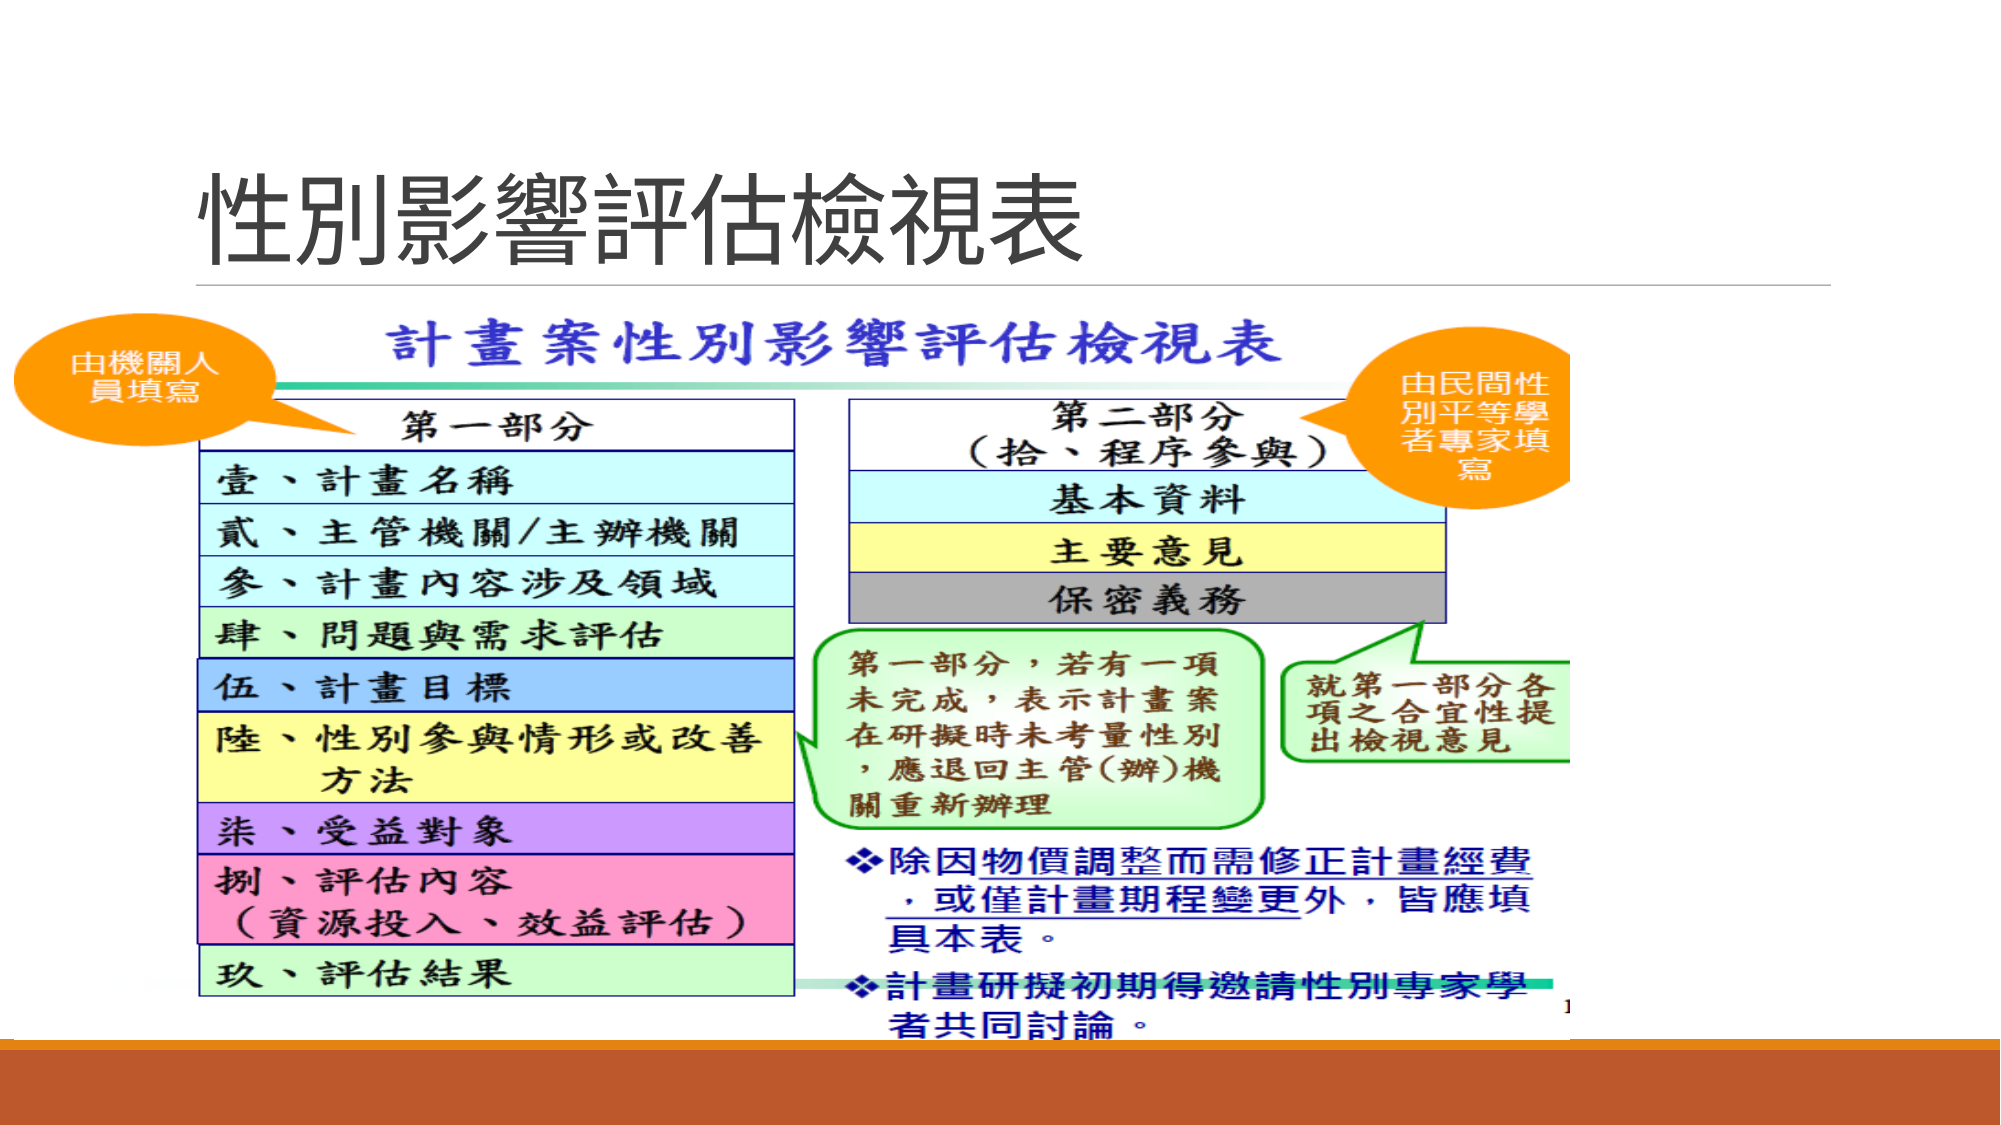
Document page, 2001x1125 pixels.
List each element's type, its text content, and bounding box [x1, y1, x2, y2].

title 性別影響評估檢視表 [180, 47, 1830, 285]
picture [14, 297, 1570, 1040]
